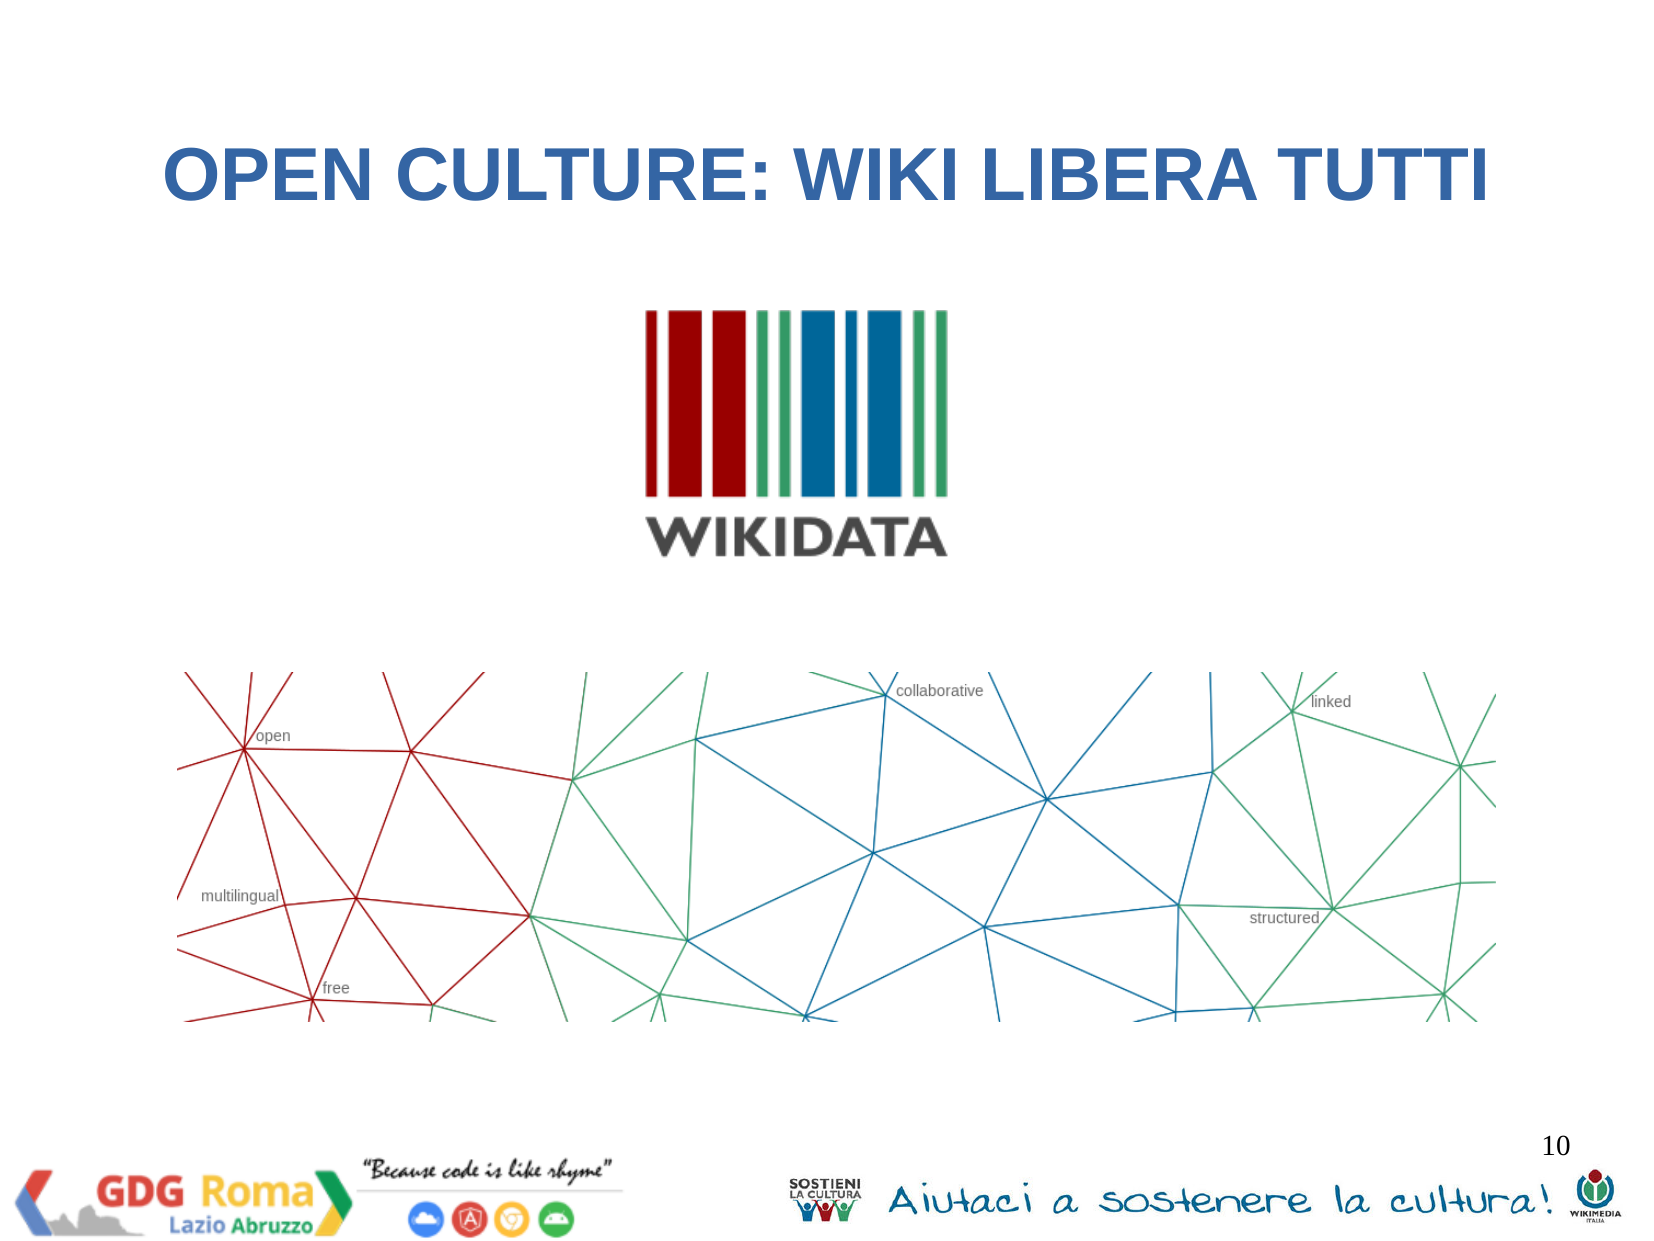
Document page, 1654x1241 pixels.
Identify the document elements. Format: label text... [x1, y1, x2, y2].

picture [177, 672, 1496, 1022]
title OPEN CULTURE: WIKI LIBERA TUTTI [11, 17, 1642, 249]
picture [11, 1155, 626, 1241]
picture [602, 295, 993, 572]
subtitle [94, 614, 1607, 1123]
picture [772, 1163, 1648, 1233]
